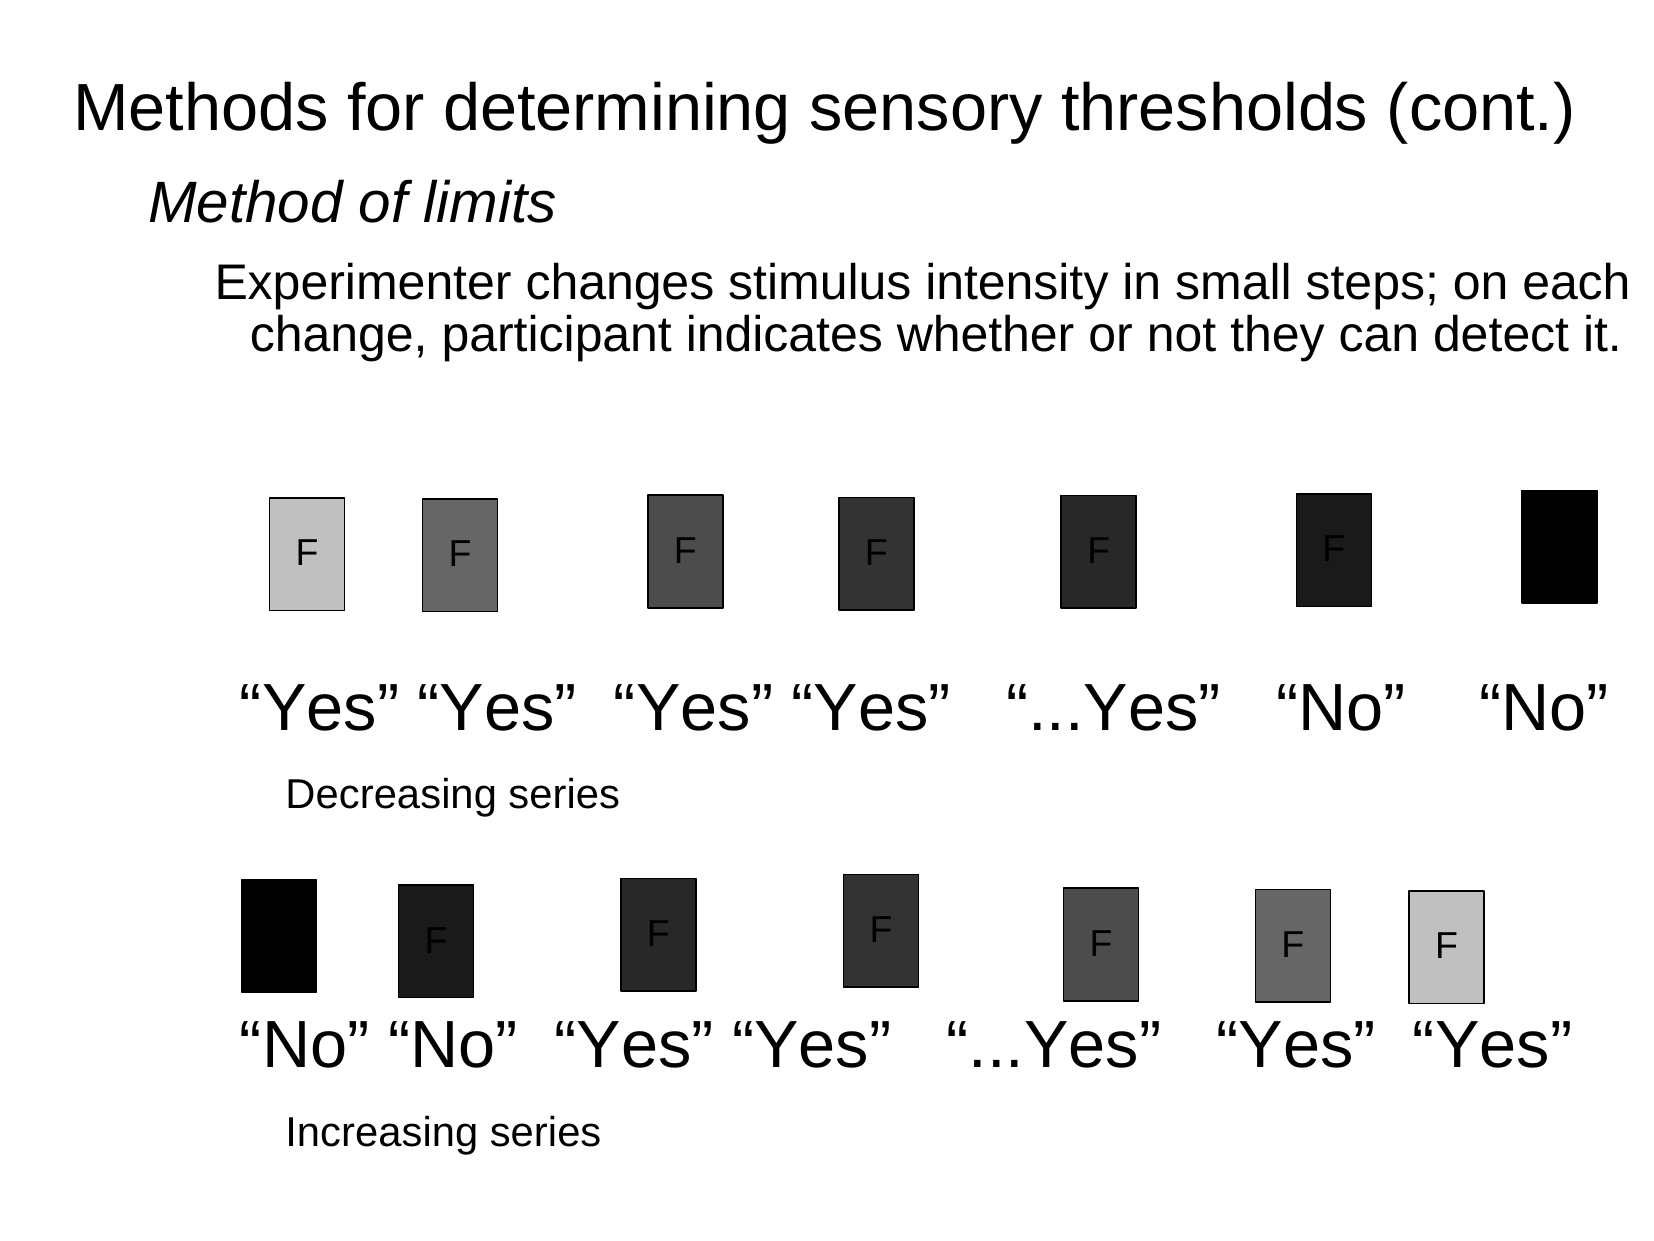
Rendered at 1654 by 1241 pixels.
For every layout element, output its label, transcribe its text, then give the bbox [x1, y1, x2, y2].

text_box “No” “No” “Yes” “Yes” “...Yes” “Yes” “Yes” Increasing series [37, 1012, 1651, 1155]
text_box F [422, 498, 498, 612]
text_box F [839, 497, 915, 611]
text_box F [269, 497, 345, 611]
text_box F [620, 878, 696, 992]
text_box F [1061, 495, 1137, 609]
text_box F [241, 879, 317, 992]
text_box F [398, 885, 474, 998]
text_box F [1409, 890, 1485, 1004]
text_box F [647, 495, 723, 608]
text_box “Yes” “Yes” “Yes” “Yes” “...Yes” “No” “No” Decreasing series [37, 674, 1651, 818]
text_box F [1255, 889, 1331, 1003]
text_box F [1522, 490, 1598, 603]
text_box F [843, 874, 919, 987]
text_box F [1296, 493, 1372, 607]
text_box F [1063, 888, 1139, 1001]
list Methods for determining sensory thresholds (cont.) Method of limits Experimenter changes stimulus intensity in small steps; on each change, participant indicates whether or not they can detect it. [37, 74, 1650, 488]
